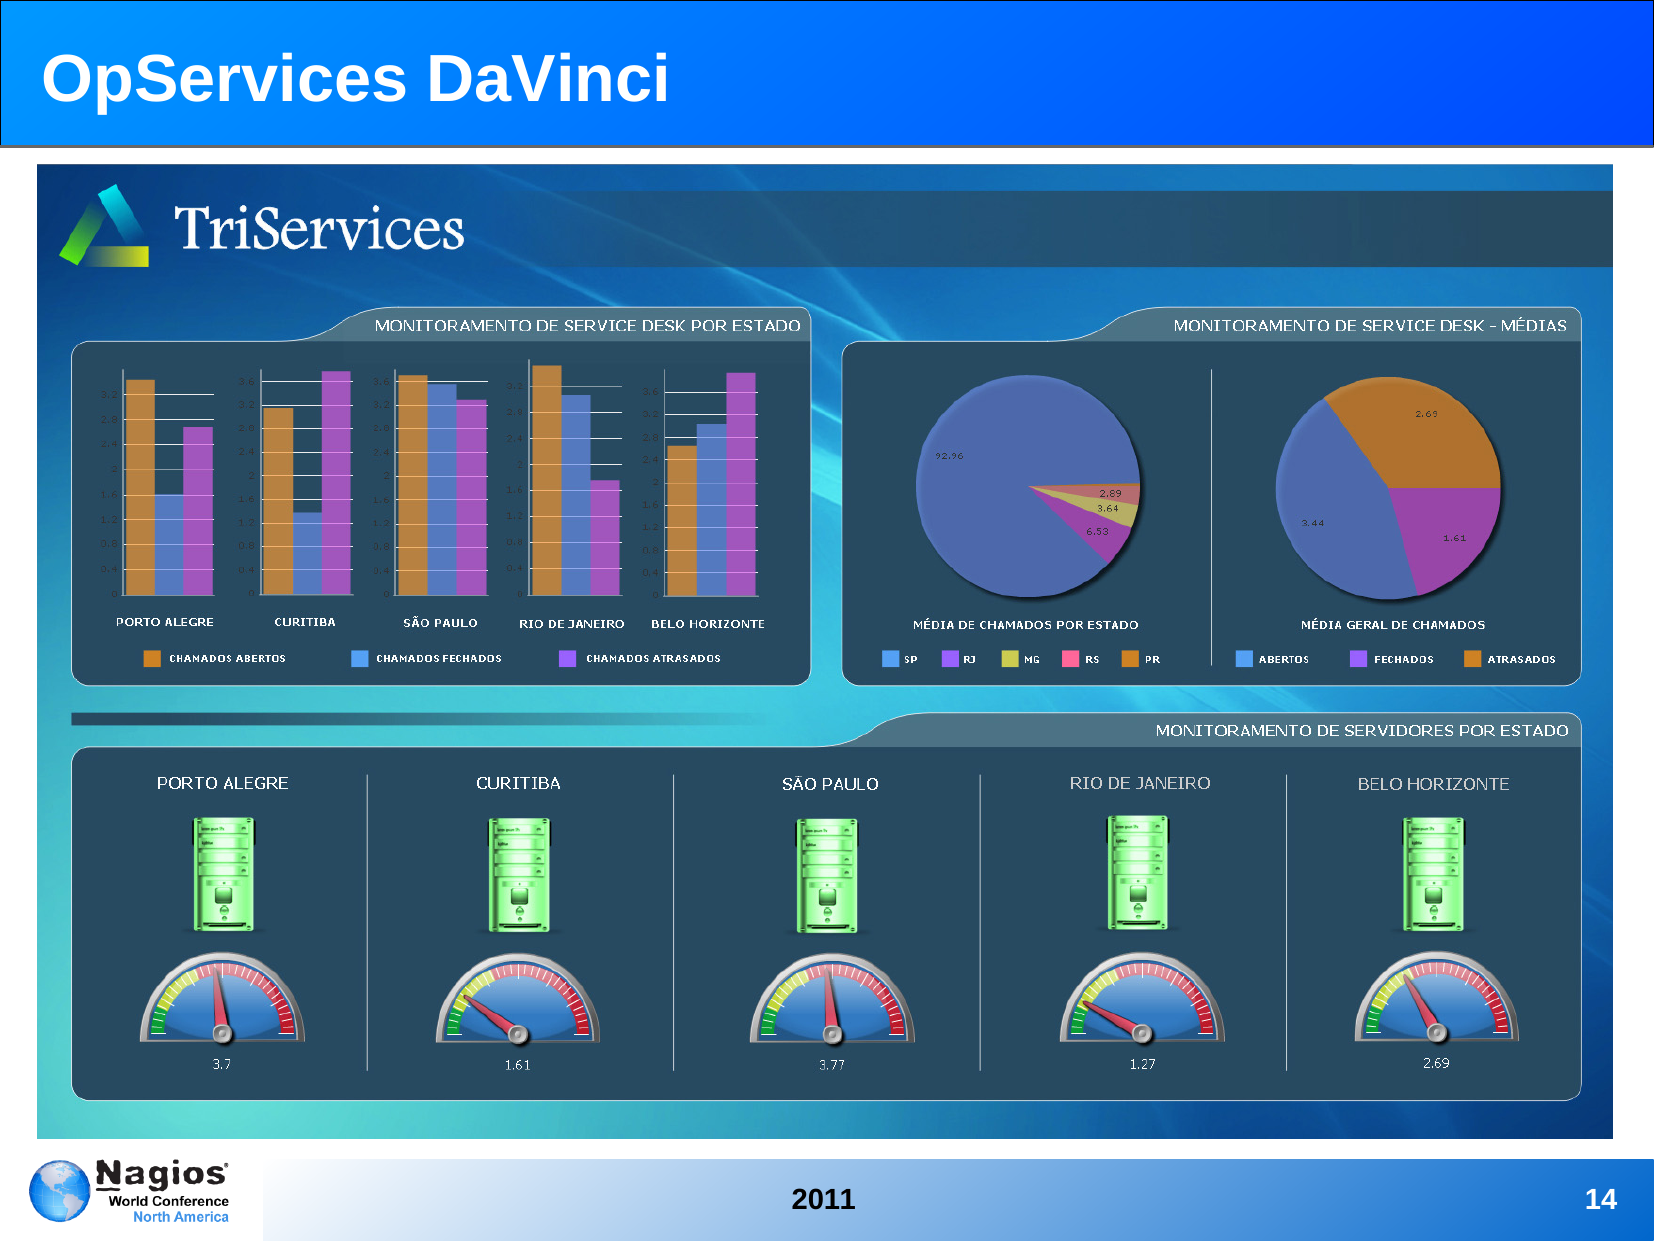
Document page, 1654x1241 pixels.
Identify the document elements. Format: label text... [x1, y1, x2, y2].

picture [29, 1159, 229, 1235]
picture [37, 163, 1613, 1139]
title OpServices DaVinci [41, 29, 1576, 127]
